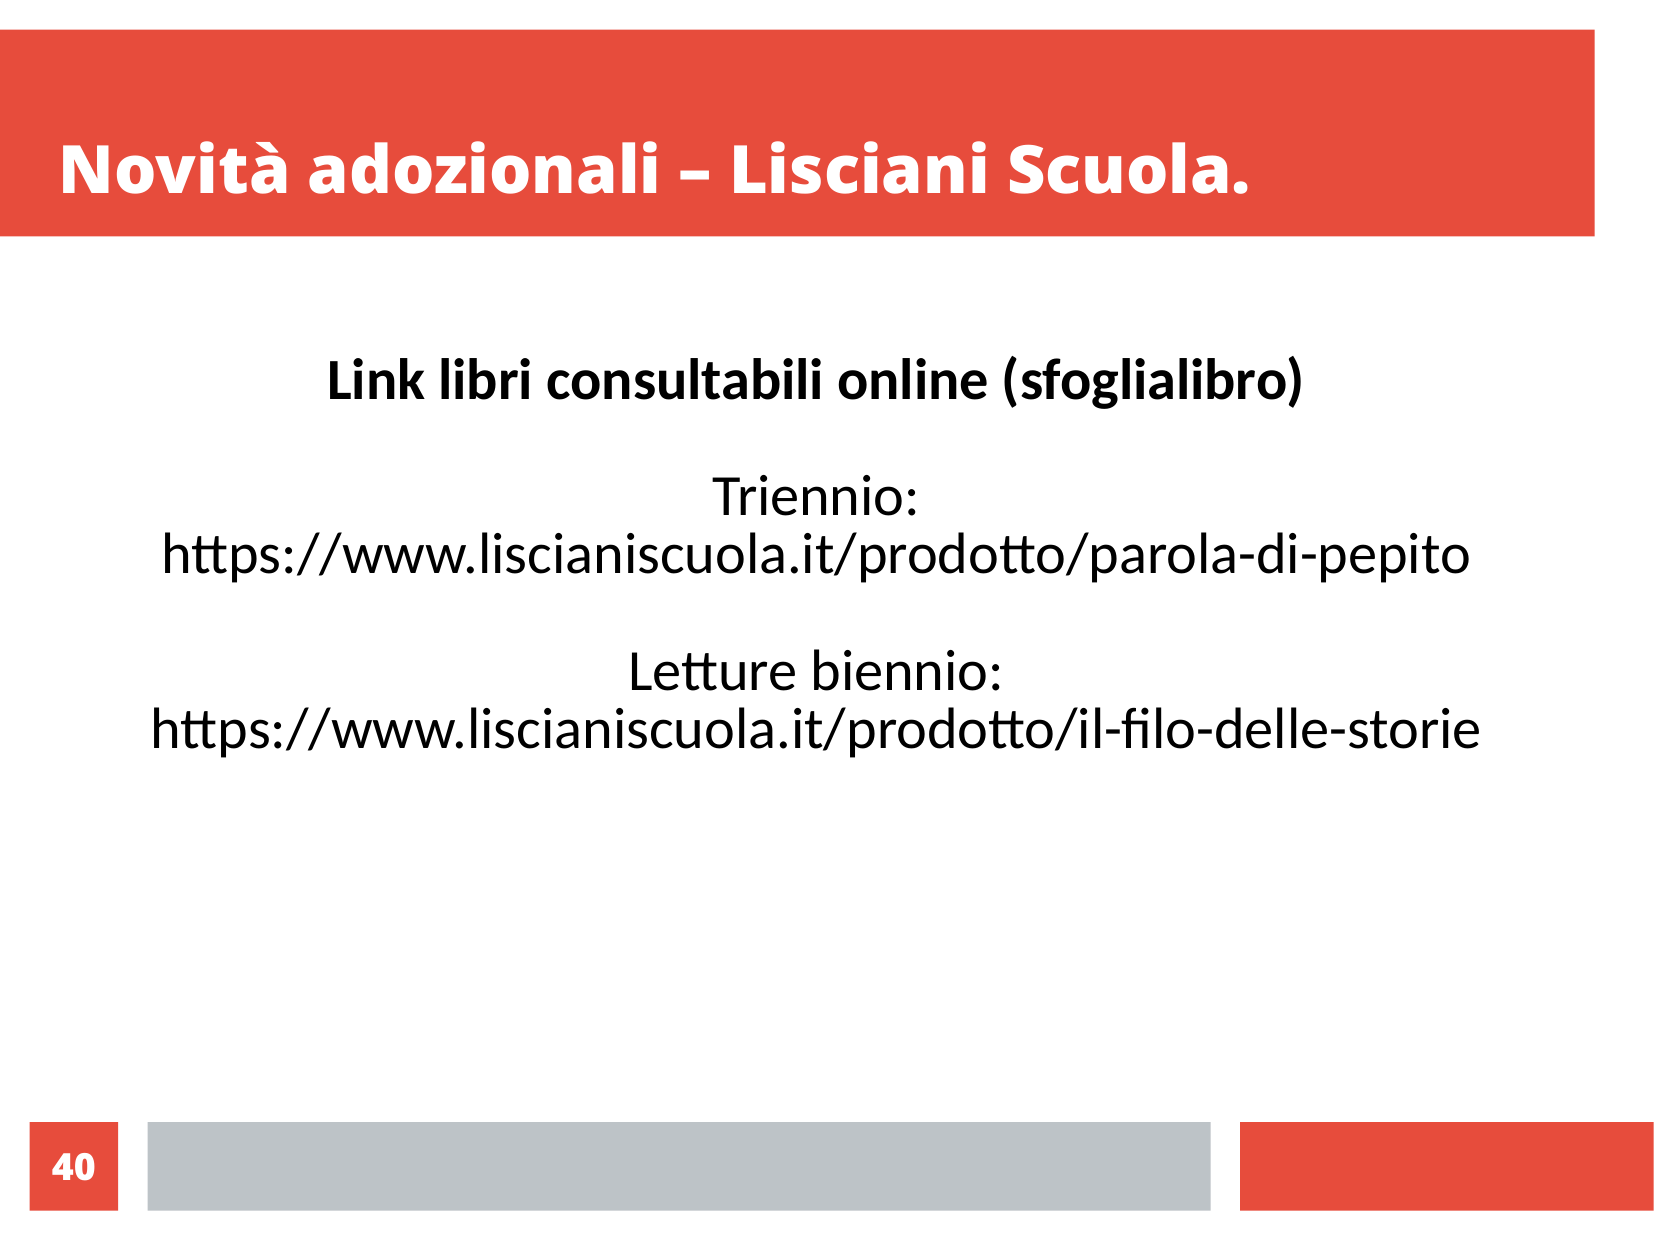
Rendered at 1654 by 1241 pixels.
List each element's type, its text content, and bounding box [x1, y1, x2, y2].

text_box <numero> [29, 1122, 119, 1211]
text_box Link libri consultabili online (sfoglialibro) Triennio: https://www.liscianiscuola.it/prodotto/parola-di-pepito Letture biennio: https://www.liscianiscuola.it/prodotto/il-filo-delle-storie [118, 347, 1515, 1076]
title Novità adozionali – Lisciani Scuola. [59, 59, 1595, 207]
